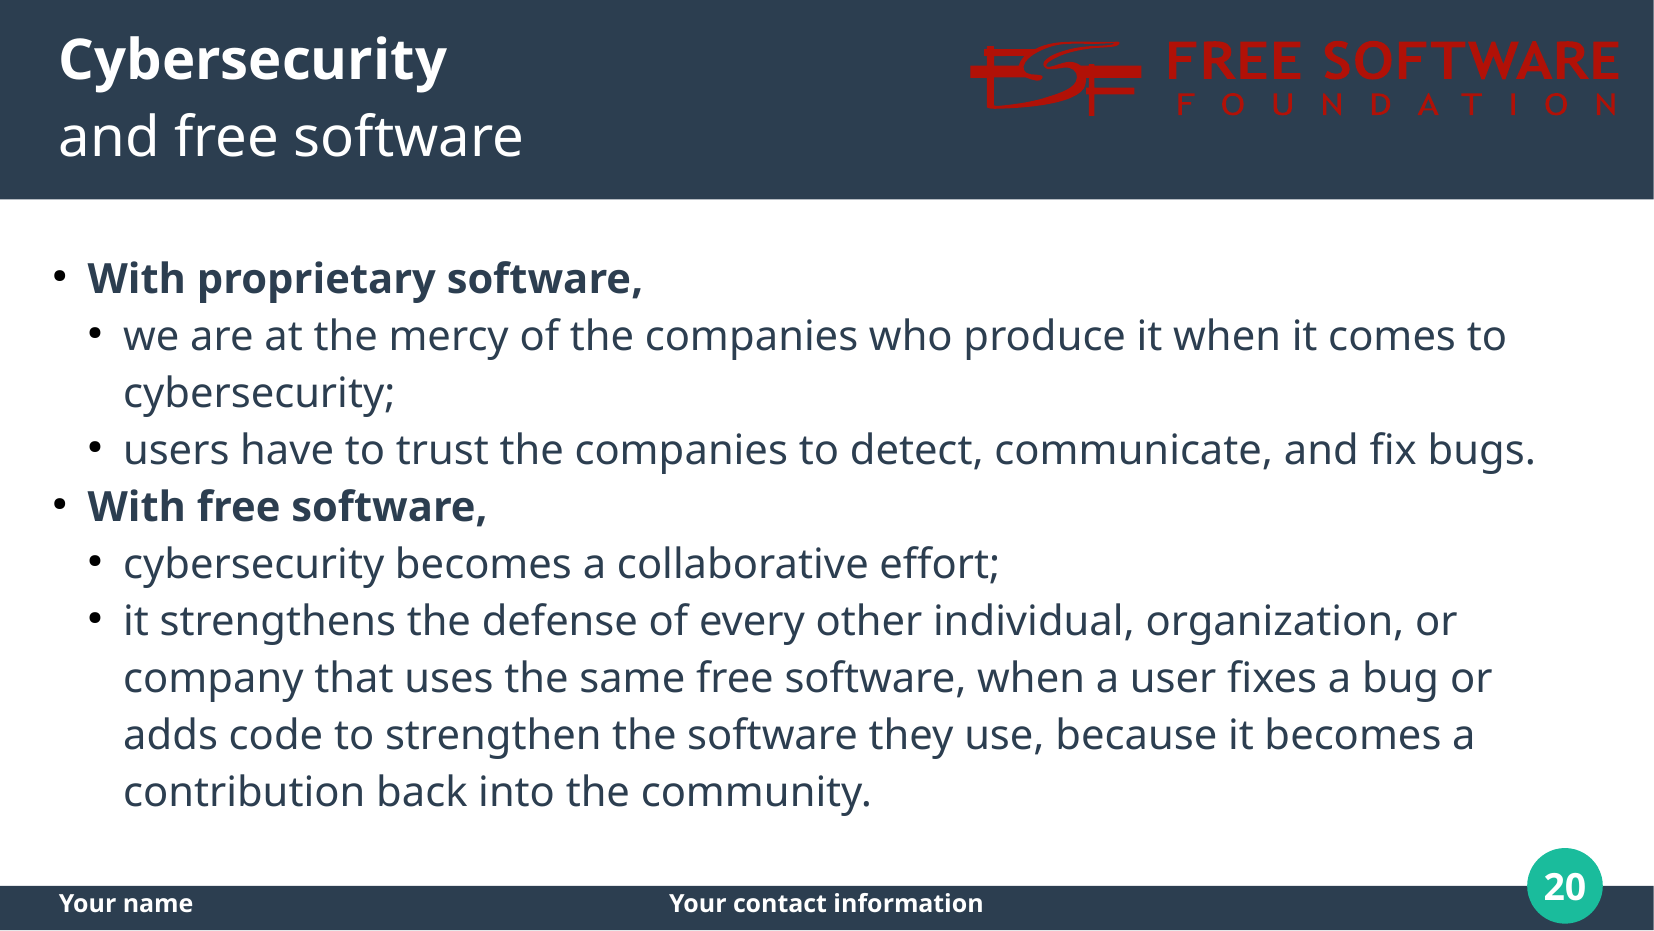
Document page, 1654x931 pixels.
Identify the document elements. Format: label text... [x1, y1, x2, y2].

title Cybersecurity and free software [59, 37, 1595, 156]
text_box With proprietary software, we are at the mercy of the companies who produce it when it comes to cybersecurity; users have to trust the companies to detect, communicate, and fix bugs. With free software, cybersecurity becomes a collaborative effort; it strengthens the defense of every other individual, organization, or company that uses the same free software, when a user fixes a bug or adds code to strengthen the software they use, because it becomes a contribution back into the community. [37, 204, 1613, 863]
